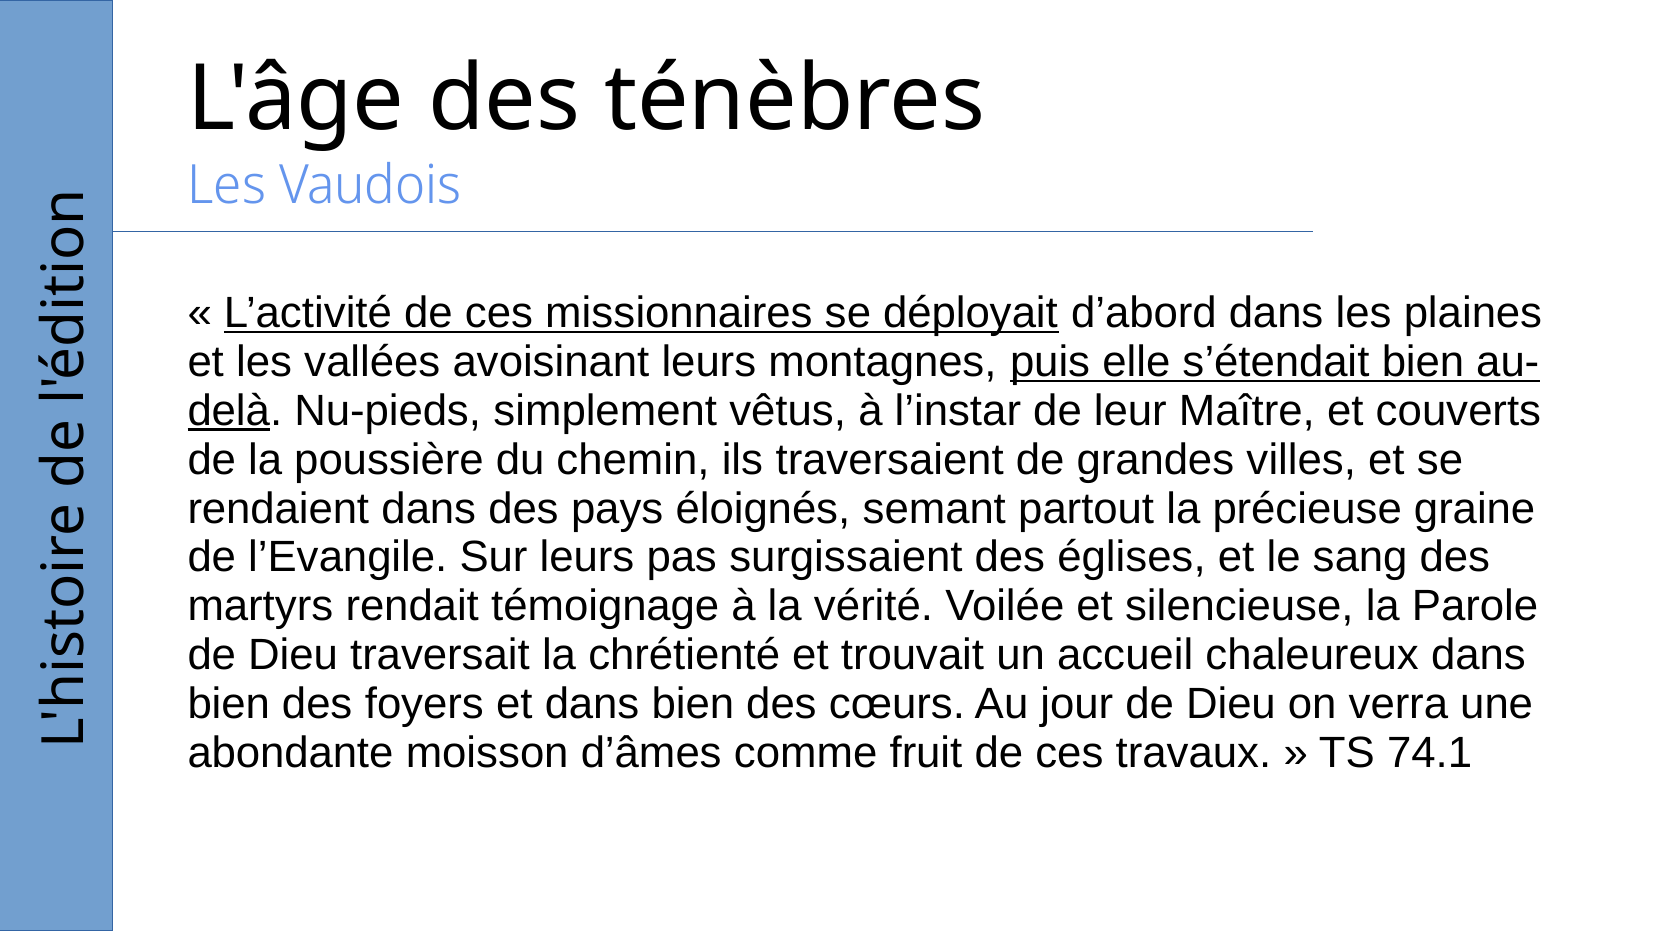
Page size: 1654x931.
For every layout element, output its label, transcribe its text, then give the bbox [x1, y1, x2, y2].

text_box [0, 0, 113, 931]
subtitle « L’activité de ces missionnaires se déployait d’abord dans les plaines et les vallées avoisinant leurs montagnes, puis elle s’étendait bien au-delà. Nu-pieds, simplement vêtus, à l’instar de leur Maître, et couverts de la poussière du chemin, ils traversaient de grandes villes, et se rendaient dans des pays éloignés, semant partout la précieuse graine de l’Evangile. Sur leurs pas surgissaient des églises, et le sang des martyrs rendait témoignage à la vérité. Voilée et silencieuse, la Parole de Dieu traversait la chrétienté et trouvait un accueil chaleureux dans bien des foyers et dans bien des cœurs. Au jour de Dieu on verra une abondante moisson d’âmes comme fruit de ces travaux. » TS 74.1 [187, 288, 1571, 828]
title L'âge des ténèbres [187, 33, 1571, 125]
text_box L'histoire de l'édition [13, 37, 105, 901]
title Les Vaudois [187, 125, 1571, 239]
